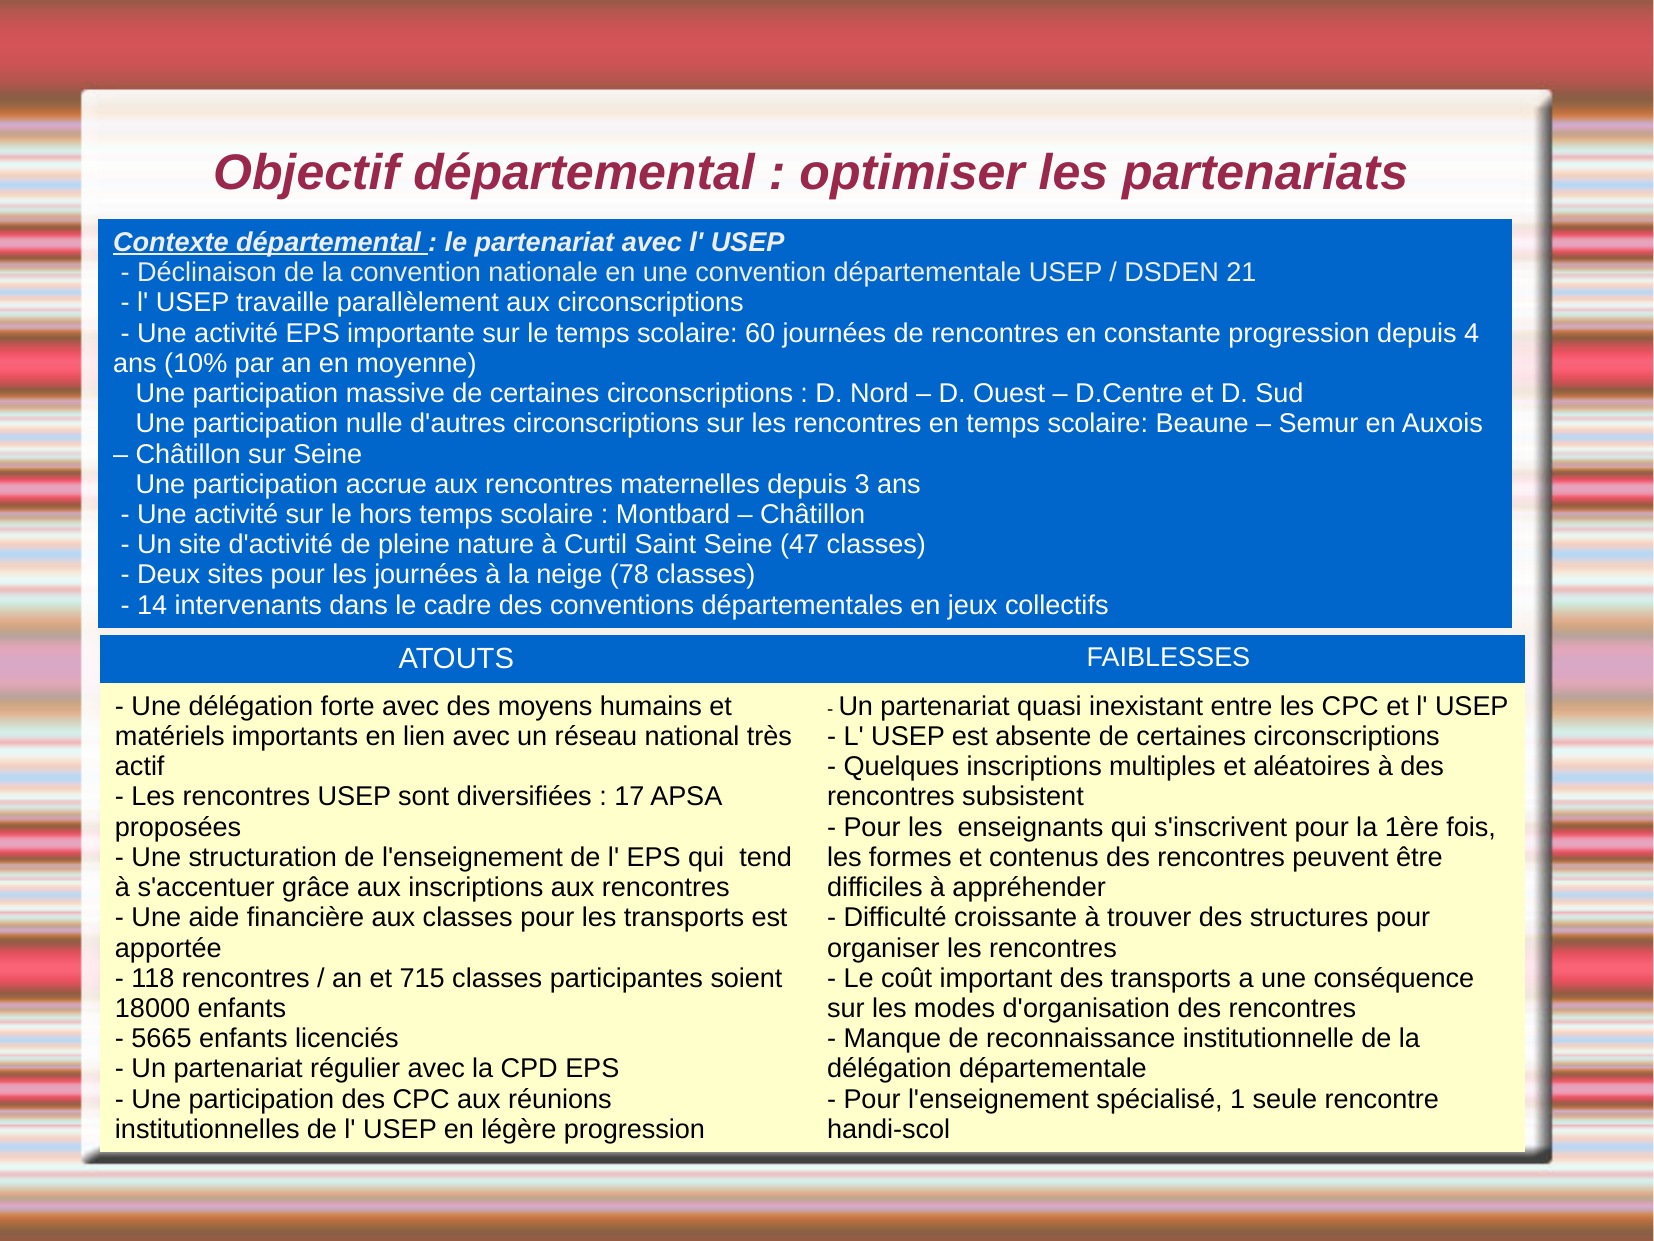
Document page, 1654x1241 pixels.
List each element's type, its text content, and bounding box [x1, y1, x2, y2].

picture [0, 0, 1654, 1241]
table_header FAIBLESSES [812, 635, 1525, 683]
list [152, 344, 1534, 1127]
title Objectif départemental : optimiser les partenariats [88, 114, 1534, 322]
table_cell - Une délégation forte avec des moyens humains et matériels importants en lien avec un réseau national très actif - Les rencontres USEP sont diversifiées : 17 APSA proposées - Une structuration de l'enseignement de l' EPS qui tend à s'accentuer grâce aux inscriptions aux rencontres - Une aide financière aux classes pour les transports est apportée - 118 rencontres / an et 715 classes participantes soient 18000 enfants - 5665 enfants licenciés - Un partenariat régulier avec la CPD EPS - Une participation des CPC aux réunions institutionnelles de l' USEP en légère progression [100, 683, 812, 1152]
table_header ATOUTS [100, 635, 812, 683]
table_cell - Un partenariat quasi inexistant entre les CPC et l' USEP - L' USEP est absente de certaines circonscriptions - Quelques inscriptions multiples et aléatoires à des rencontres subsistent - Pour les enseignants qui s'inscrivent pour la 1ère fois, les formes et contenus des rencontres peuvent être difficiles à appréhender - Difficulté croissante à trouver des structures pour organiser les rencontres - Le coût important des transports a une conséquence sur les modes d'organisation des rencontres - Manque de reconnaissance institutionnelle de la délégation départementale - Pour l'enseignement spécialisé, 1 seule rencontre handi-scol [812, 683, 1525, 1152]
table_header Contexte départemental : le partenariat avec l' USEP - Déclinaison de la convention nationale en une convention départementale USEP / DSDEN 21 - l' USEP travaille parallèlement aux circonscriptions - Une activité EPS importante sur le temps scolaire: 60 journées de rencontres en constante progression depuis 4 ans (10% par an en moyenne) Une participation massive de certaines circonscriptions : D. Nord – D. Ouest – D.Centre et D. Sud Une participation nulle d'autres circonscriptions sur les rencontres en temps scolaire: Beaune – Semur en Auxois – Châtillon sur Seine Une participation accrue aux rencontres maternelles depuis 3 ans - Une activité sur le hors temps scolaire : Montbard – Châtillon - Un site d'activité de pleine nature à Curtil Saint Seine (47 classes) - Deux sites pour les journées à la neige (78 classes) - 14 intervenants dans le cadre des conventions départementales en jeux collectifs [98, 219, 1512, 628]
